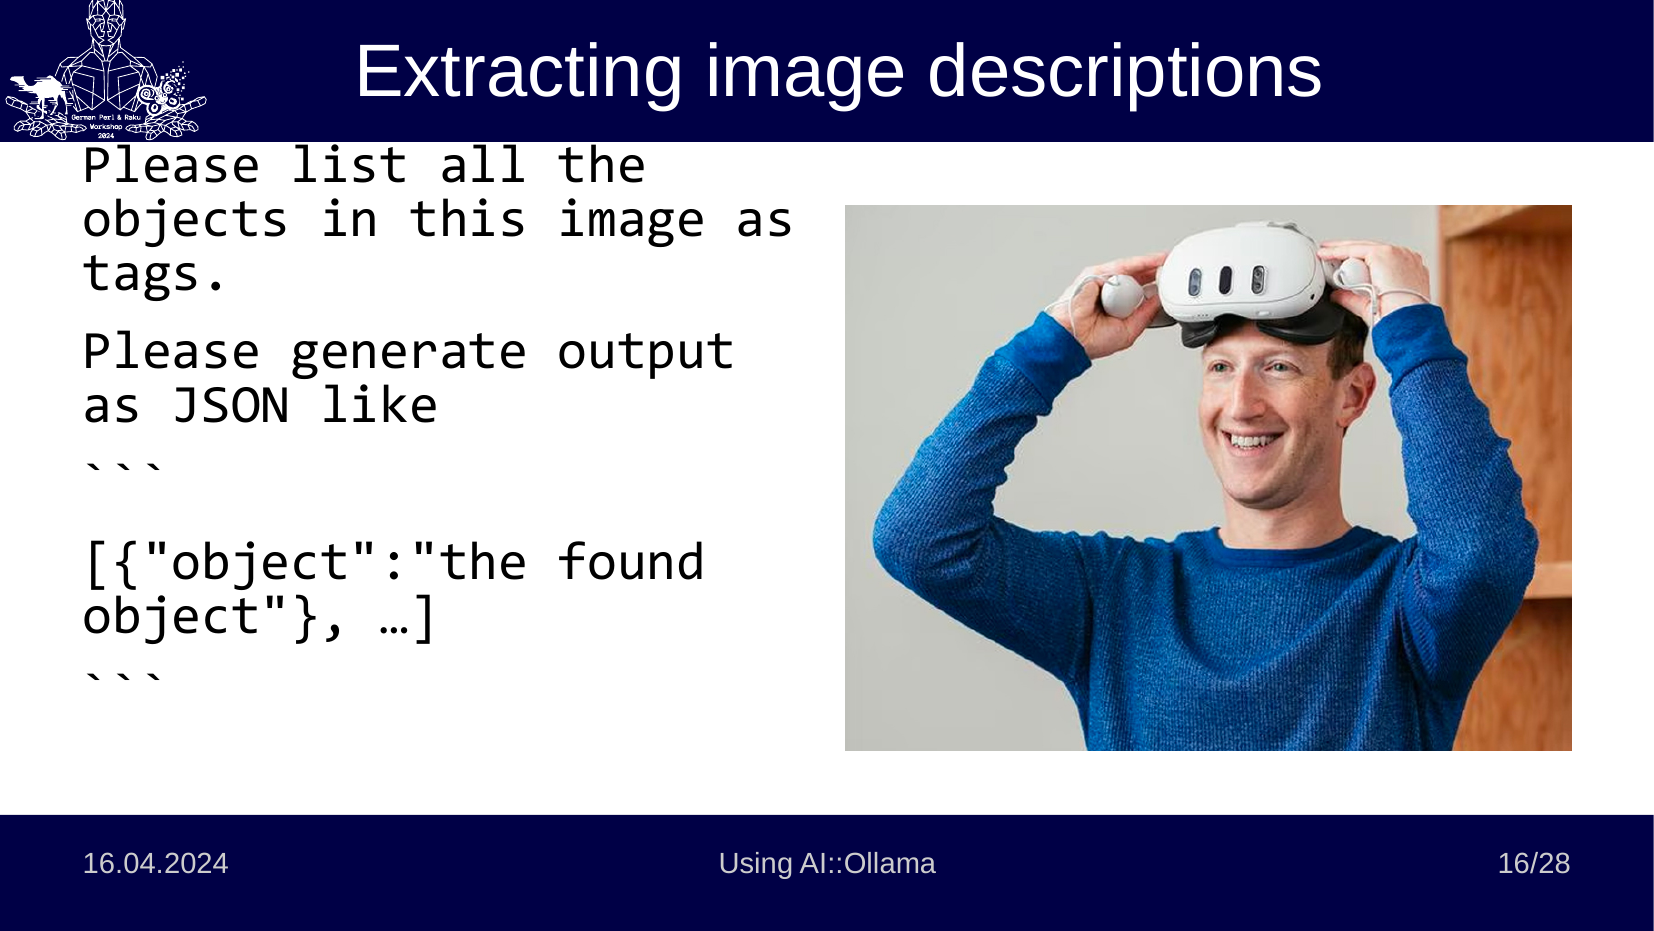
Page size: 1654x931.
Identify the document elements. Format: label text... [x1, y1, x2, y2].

picture [845, 205, 1572, 751]
title Extracting image descriptions [354, 5, 1654, 136]
list Please list all the objects in this image as tags. Please generate output as JSON like ``` [{"object":"the found object"}, …] ``` [82, 141, 809, 815]
